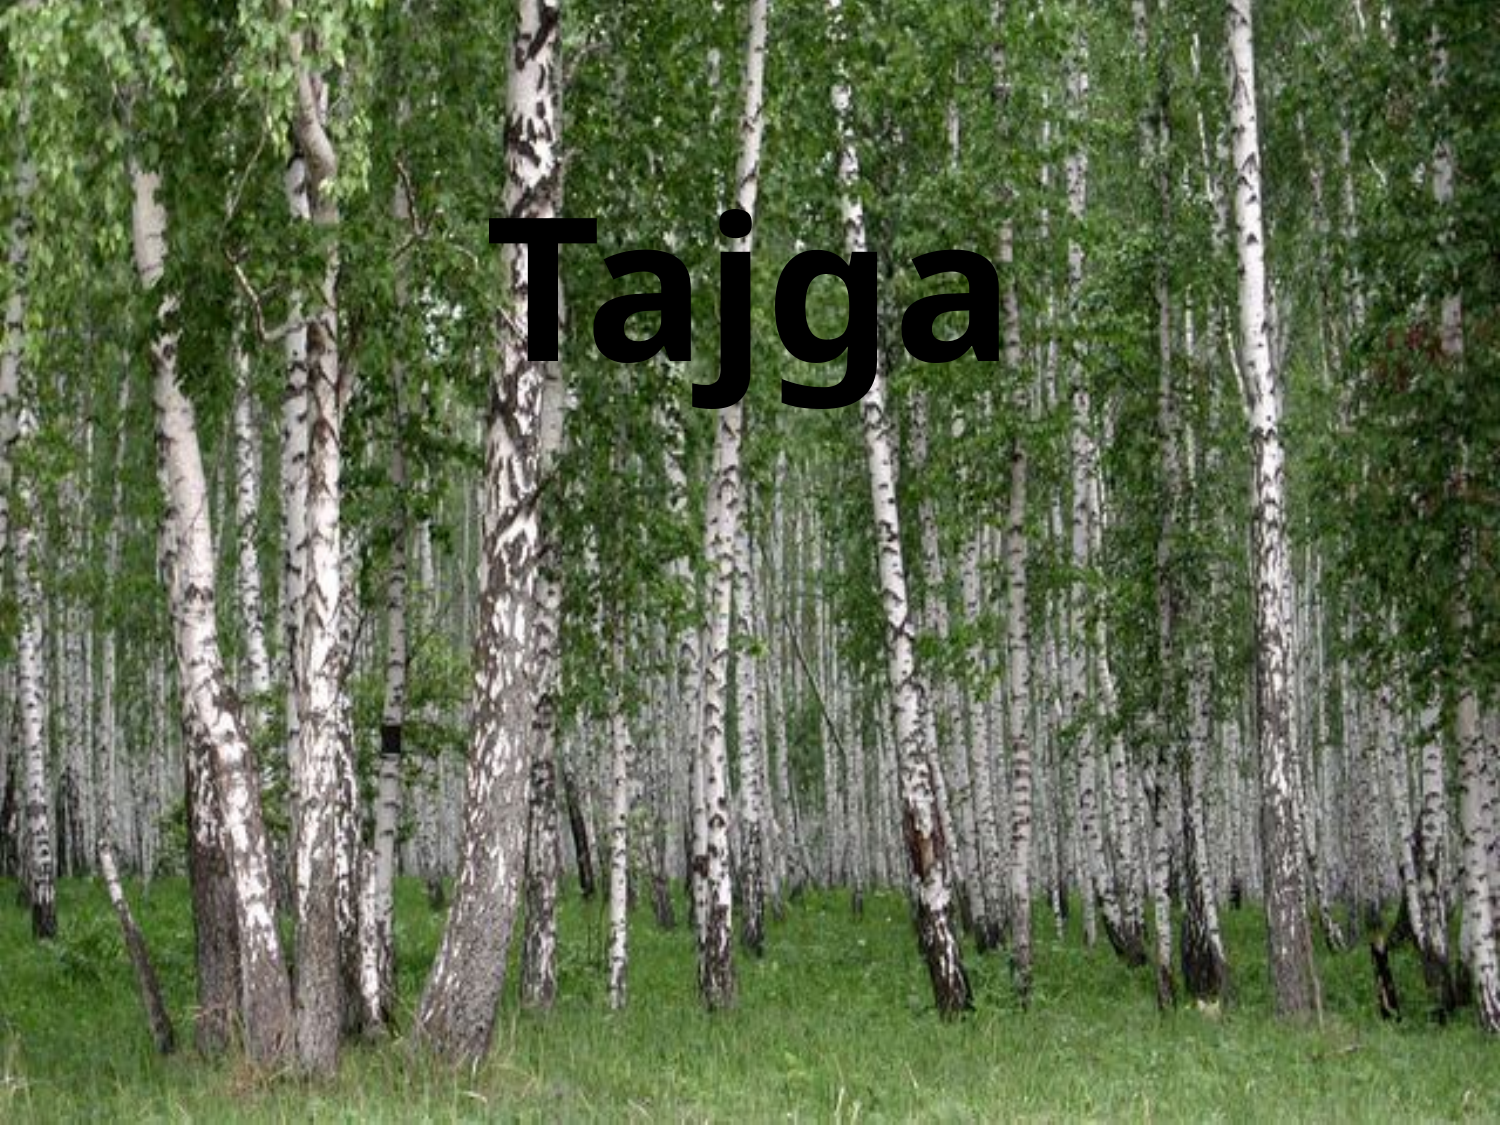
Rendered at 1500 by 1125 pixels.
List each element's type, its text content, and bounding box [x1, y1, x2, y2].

title Tajga [112, 160, 1388, 402]
picture [0, 0, 1500, 1125]
